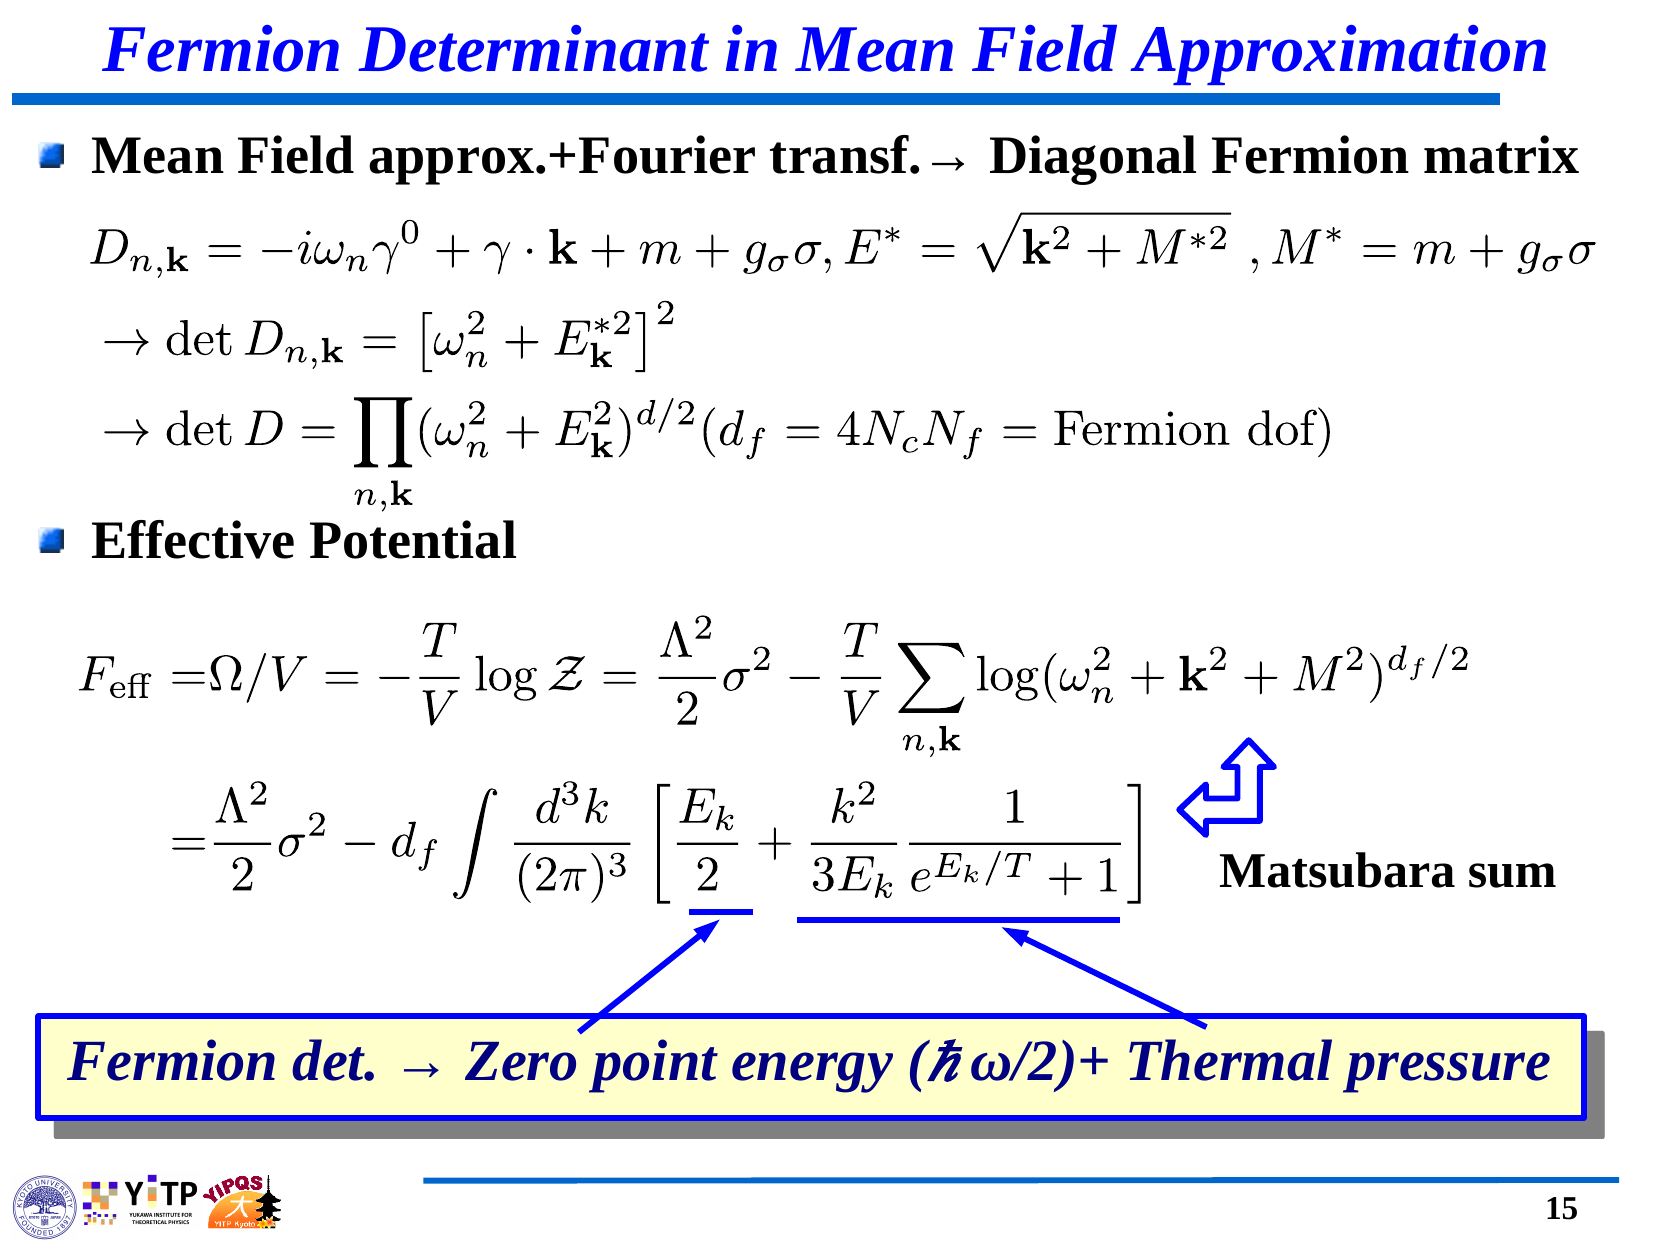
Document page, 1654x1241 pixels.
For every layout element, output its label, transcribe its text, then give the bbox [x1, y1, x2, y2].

text_box Fermion det. → Zero point energy (ℏ ω/2)+ Thermal pressure [38, 1016, 1584, 1118]
text_box Matsubara sum [1219, 842, 1633, 905]
picture [11, 1174, 281, 1241]
title Fermion Determinant in Mean Field Approximation [0, 0, 1654, 99]
text_box [87, 212, 1598, 512]
list Mean Field approx.+Fourier transf.→ Diagonal Fermion matrix Effective Potential [20, 124, 1621, 1177]
